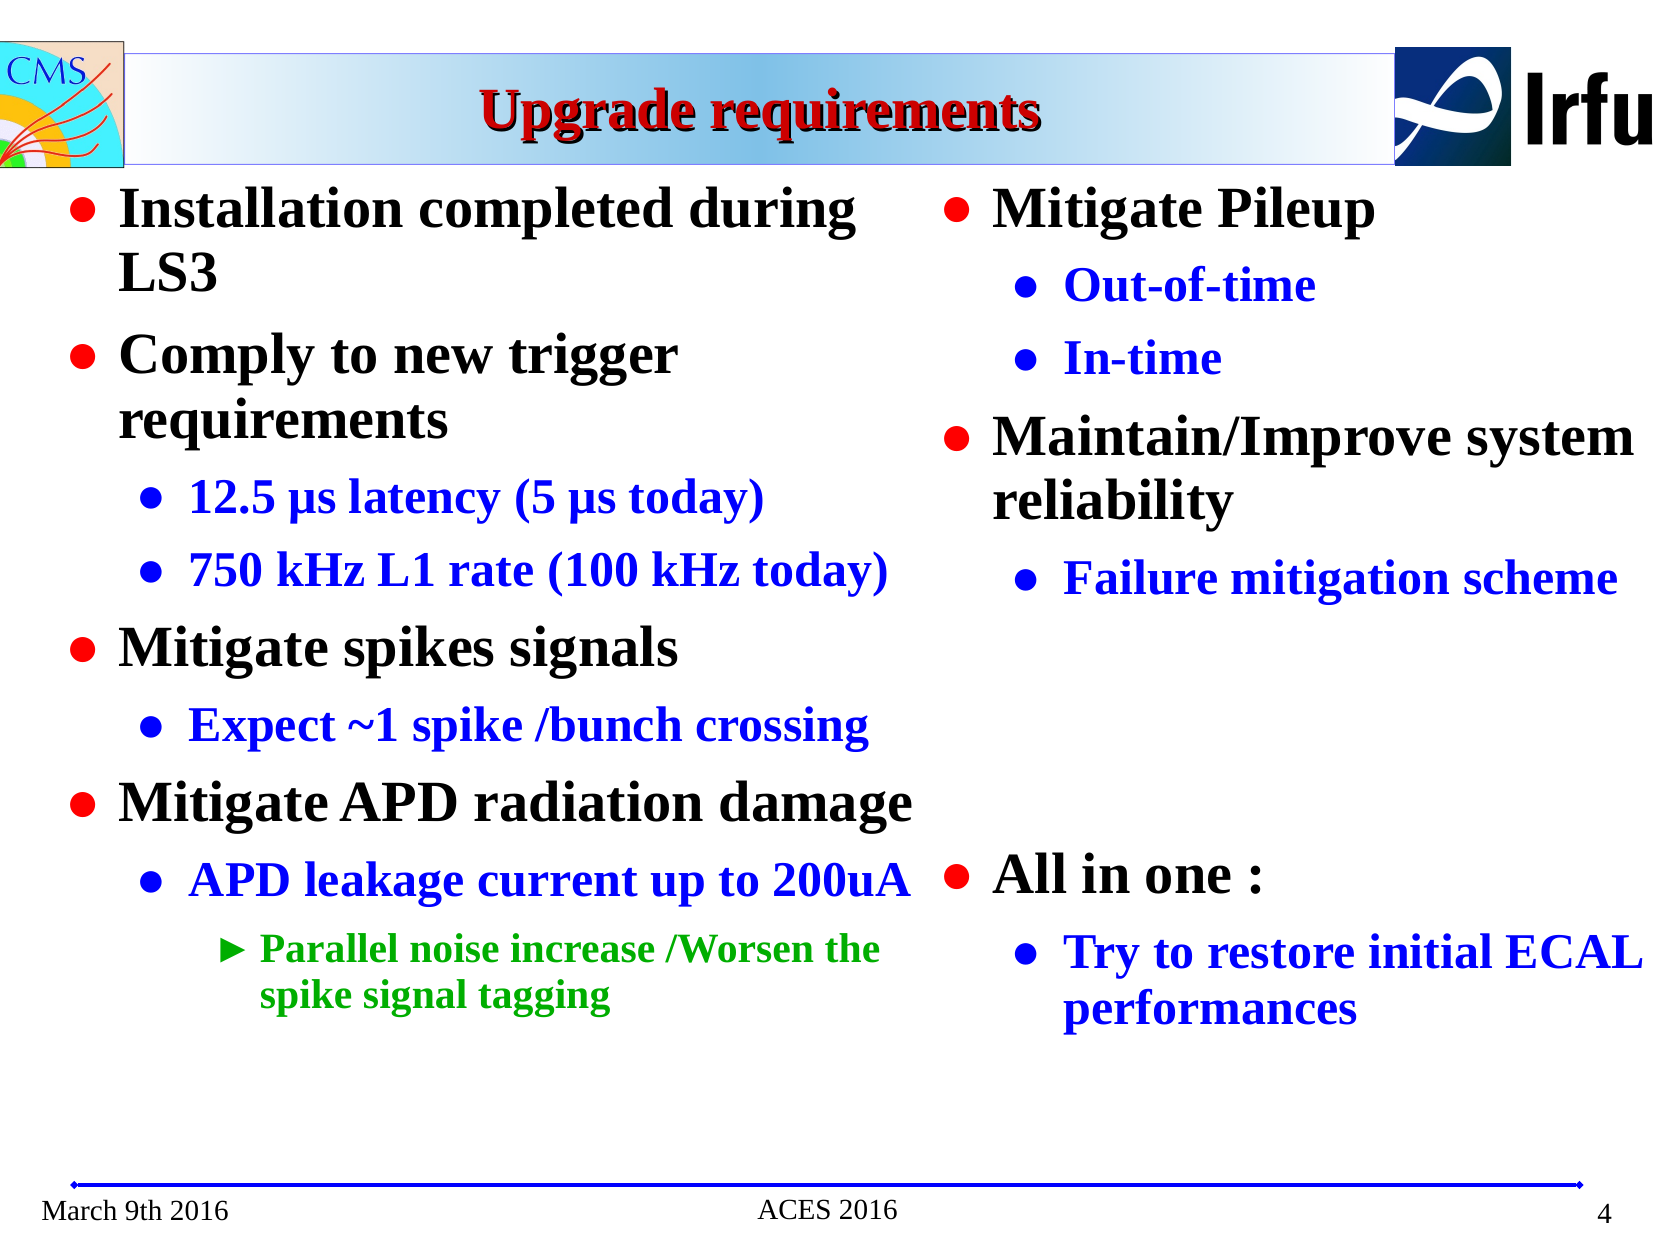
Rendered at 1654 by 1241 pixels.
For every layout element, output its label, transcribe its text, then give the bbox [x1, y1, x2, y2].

title Upgrade requirements [124, 53, 1396, 165]
list Mitigate Pileup Out-of-time In-time Maintain/Improve system reliability Failure mitigation scheme All in one : Try to restore initial ECAL performances [922, 174, 1649, 1185]
picture [0, 40, 125, 169]
picture [1395, 47, 1653, 166]
list Installation completed during LS3 Comply to new trigger requirements 12.5 μs latency (5 μs today) 750 kHz L1 rate (100 kHz today) Mitigate spikes signals Expect ~1 spike /bunch crossing Mitigate APD radiation damage APD leakage current up to 200uA Parallel noise increase /Worsen the spike signal tagging [47, 174, 925, 1241]
